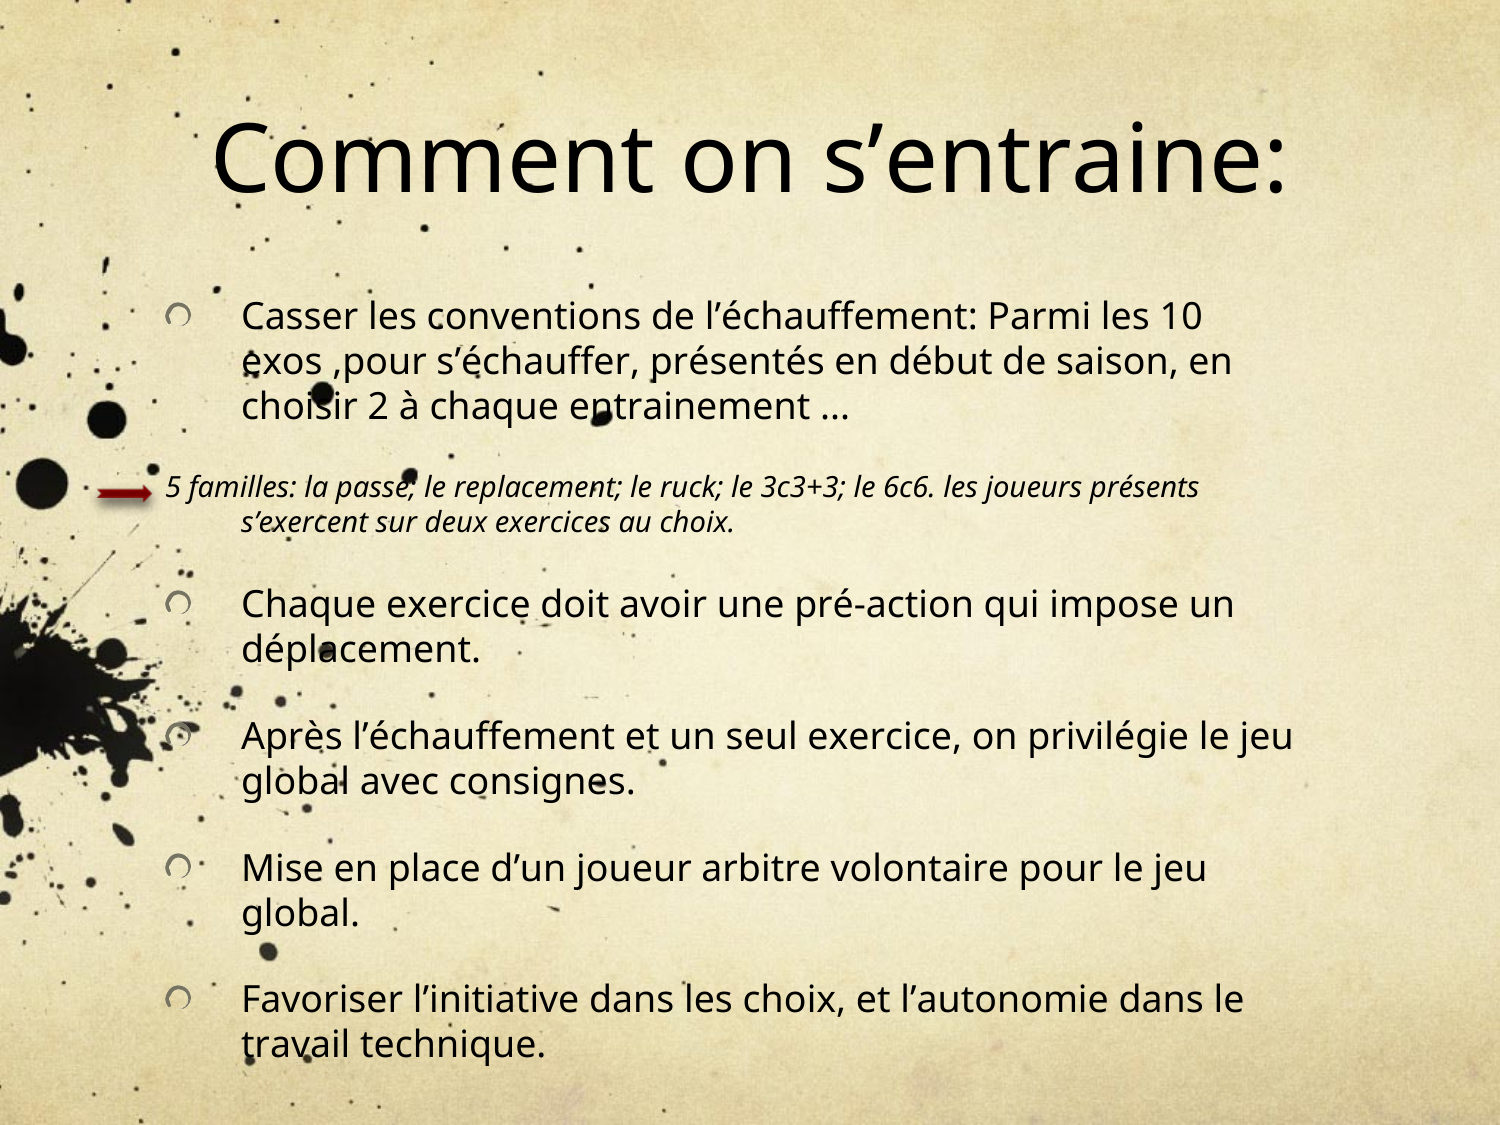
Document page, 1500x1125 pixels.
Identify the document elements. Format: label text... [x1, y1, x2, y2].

picture [0, 0, 1500, 1125]
title Comment on s’entraine: [150, 82, 1350, 225]
list Casser les conventions de l’échauffement: Parmi les 10 exos ,pour s’échauffer, présentés en début de saison, en choisir 2 à chaque entrainement ... 5 familles: la passe; le replacement; le ruck; le 3c3+3; le 6c6. les joueurs présents s’exercent sur deux exercices au choix. Chaque exercice doit avoir une pré-action qui impose un déplacement. Après l’échauffement et un seul exercice, on privilégie le jeu global avec consignes. Mise en place d’un joueur arbitre volontaire pour le jeu global. Favoriser l’initiative dans les choix, et l’autonomie dans le travail technique. [150, 284, 1350, 950]
